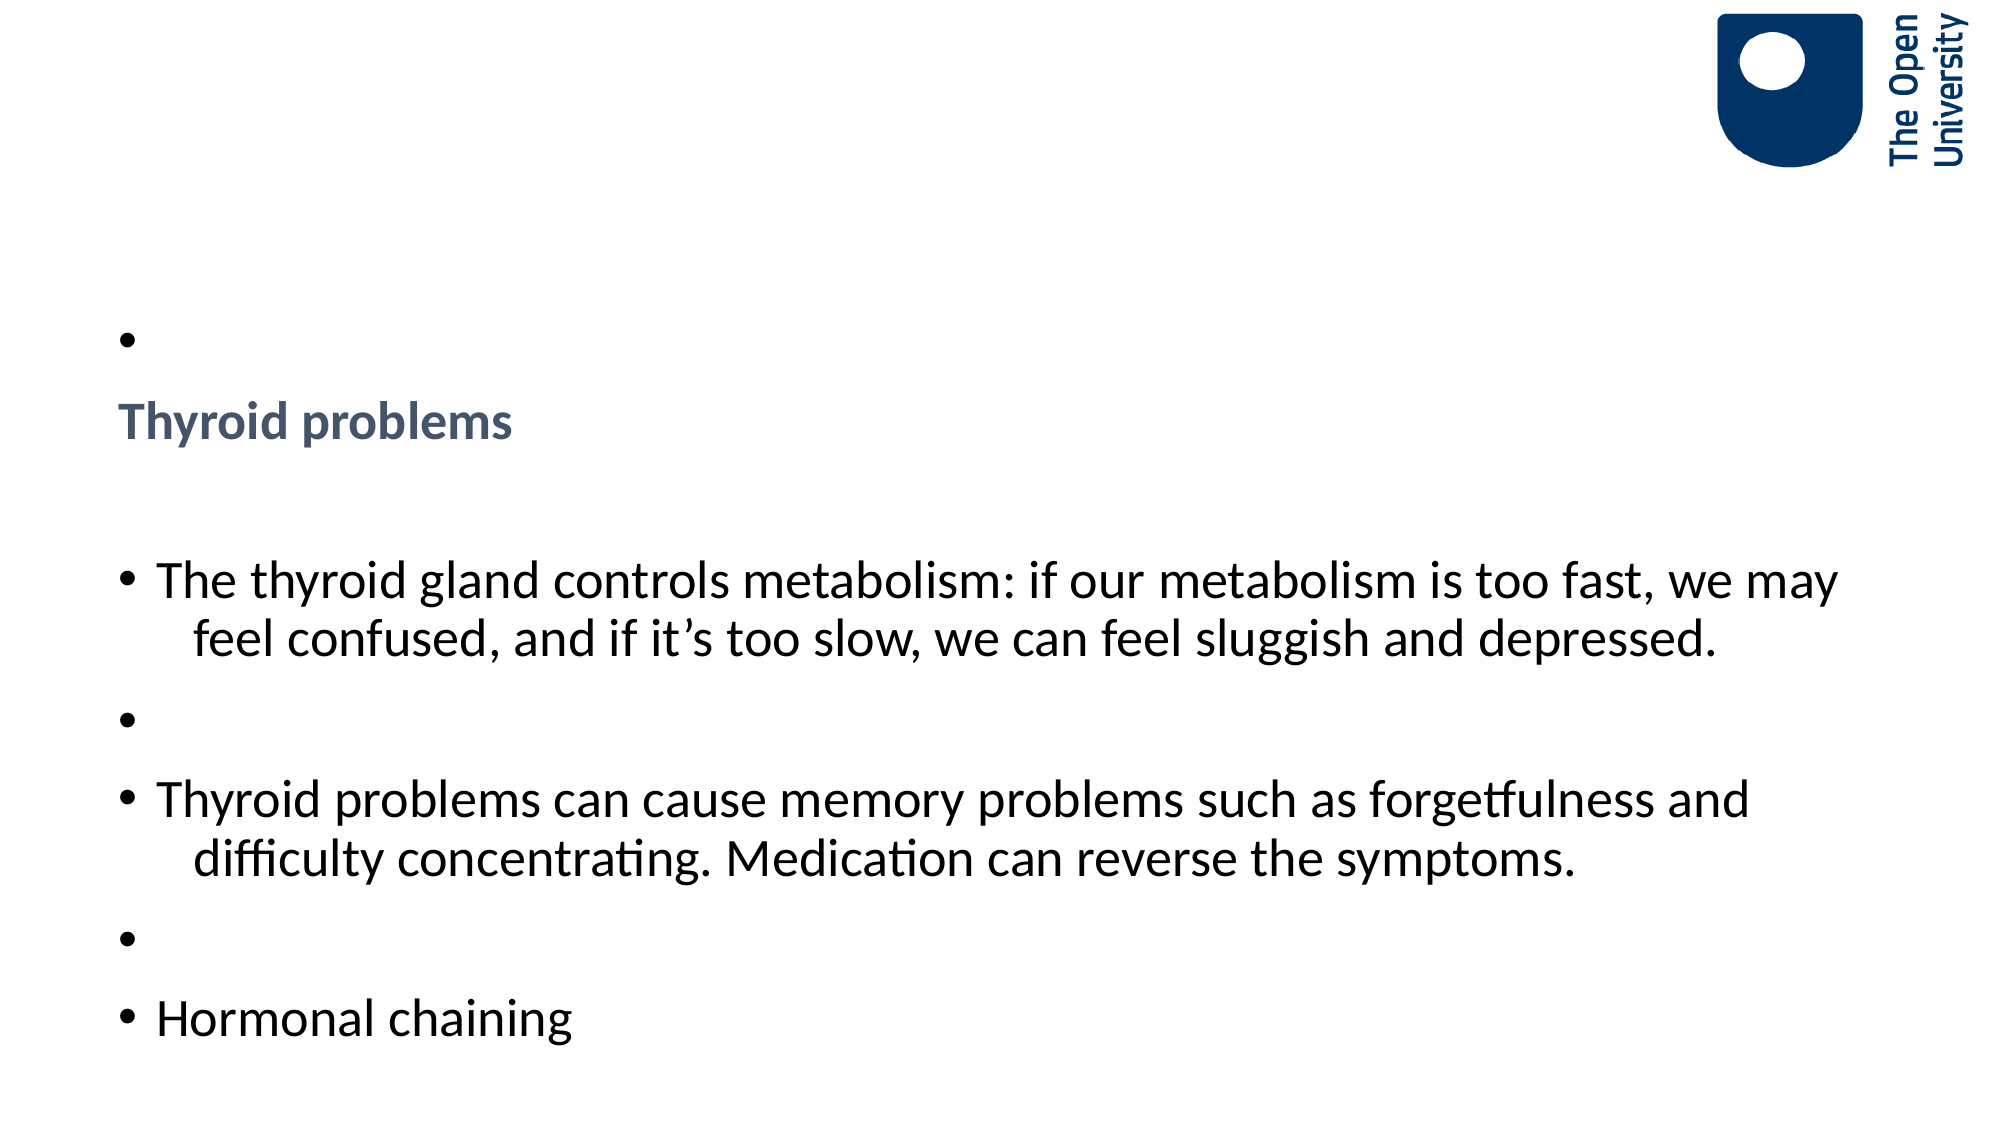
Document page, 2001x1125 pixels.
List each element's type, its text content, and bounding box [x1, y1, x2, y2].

picture [1716, 10, 1971, 170]
list Thyroid problems The thyroid gland controls metabolism: if our metabolism is too fast, we may feel confused, and if it’s too slow, we can feel sluggish and depressed. Thyroid problems can cause memory problems such as forgetfulness and difficulty concentrating. Medication can reverse the symptoms. Hormonal chaining [103, 299, 1863, 1057]
